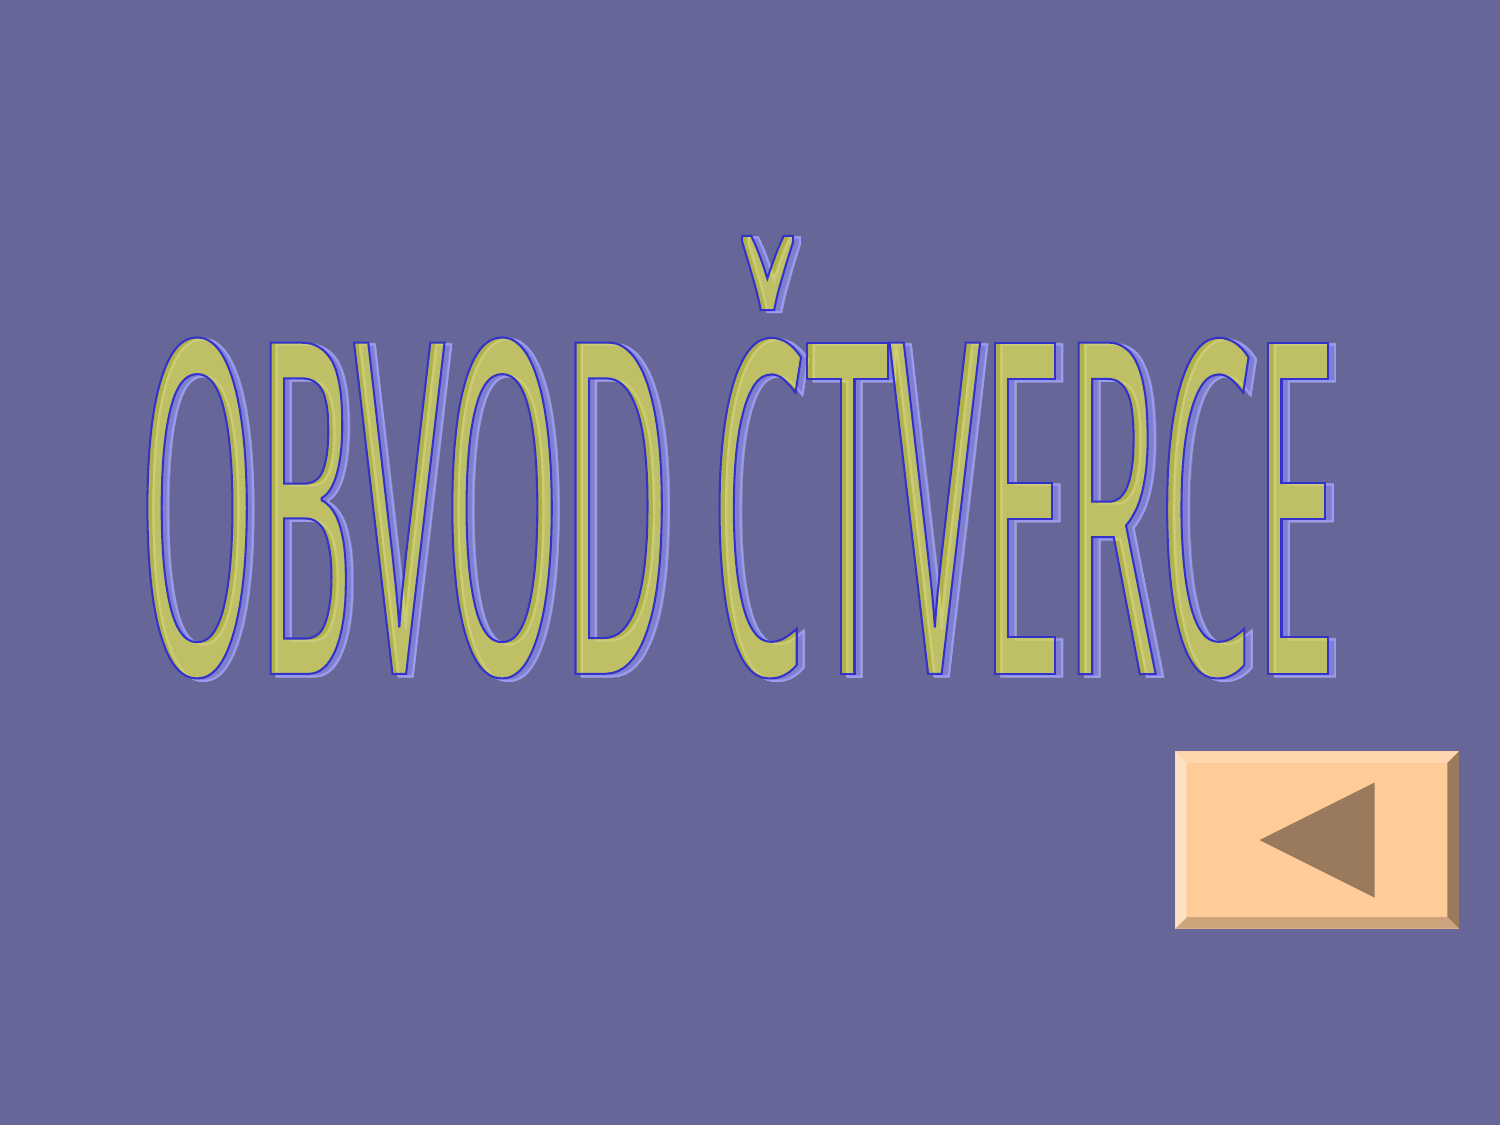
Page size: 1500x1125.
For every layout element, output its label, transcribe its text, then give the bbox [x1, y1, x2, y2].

text_box OBVOD ČTVERCE [807, 342, 888, 675]
text_box OBVOD ČTVERCE [452, 337, 552, 679]
text_box OBVOD ČTVERCE [719, 337, 802, 679]
text_box OBVOD ČTVERCE [1078, 342, 1156, 675]
text_box OBVOD ČTVERCE [1167, 337, 1249, 679]
text_box [1176, 751, 1459, 929]
text_box OBVOD ČTVERCE [270, 342, 346, 674]
text_box OBVOD ČTVERCE [994, 342, 1055, 674]
text_box OBVOD ČTVERCE [889, 342, 981, 674]
text_box OBVOD ČTVERCE [575, 342, 662, 674]
text_box OBVOD ČTVERCE [354, 342, 445, 674]
text_box OBVOD ČTVERCE [1267, 342, 1329, 674]
text_box OBVOD ČTVERCE [147, 337, 247, 679]
text_box OBVOD ČTVERCE [742, 235, 794, 311]
